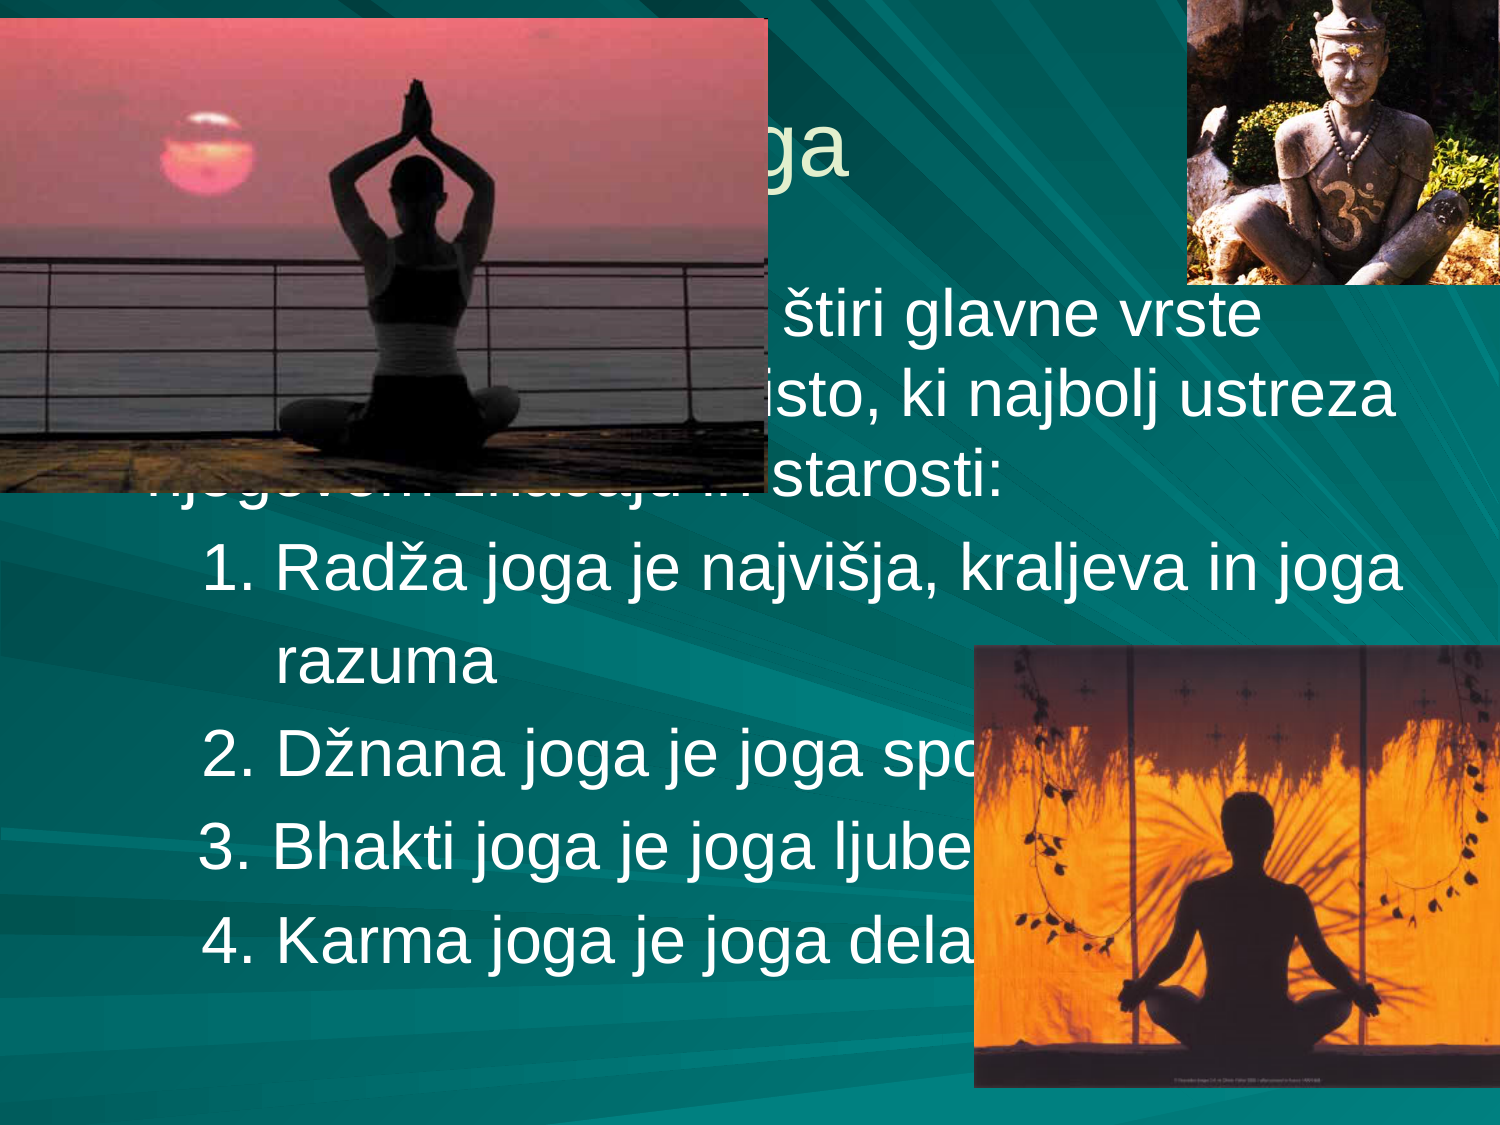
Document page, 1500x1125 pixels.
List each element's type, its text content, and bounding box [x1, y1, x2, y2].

title Joga [768, 45, 1187, 234]
list V hinduizmu poznajo štiri glavne vrste joge. Vsak si izbere tisto, ki najbolj ustreza njegovem značaju in starosti: 1. Radža joga je najvišja, kraljeva in joga razuma 2. Džnana joga je joga spoznanja 3. Bhakti joga je joga ljubezni, 4. Karma joga je joga dela [75, 262, 1425, 1006]
picture [0, 18, 768, 493]
picture [1187, 0, 1500, 285]
picture [974, 645, 1500, 1088]
